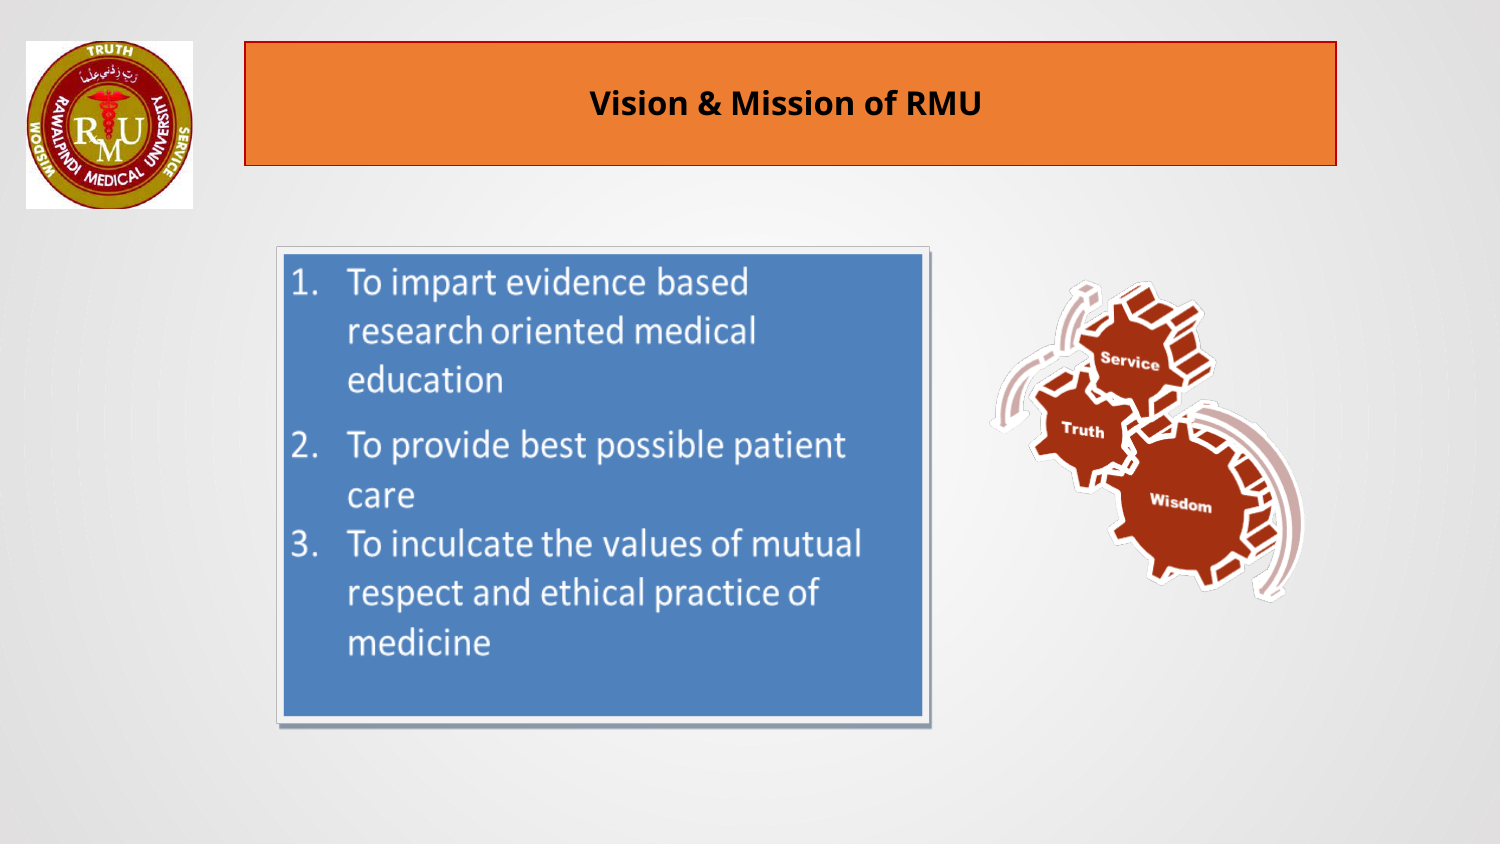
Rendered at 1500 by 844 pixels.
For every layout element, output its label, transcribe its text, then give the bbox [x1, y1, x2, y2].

title Vision & Mission of RMU [245, 42, 1336, 166]
picture [942, 208, 1308, 679]
picture [26, 41, 193, 209]
picture [265, 243, 933, 730]
